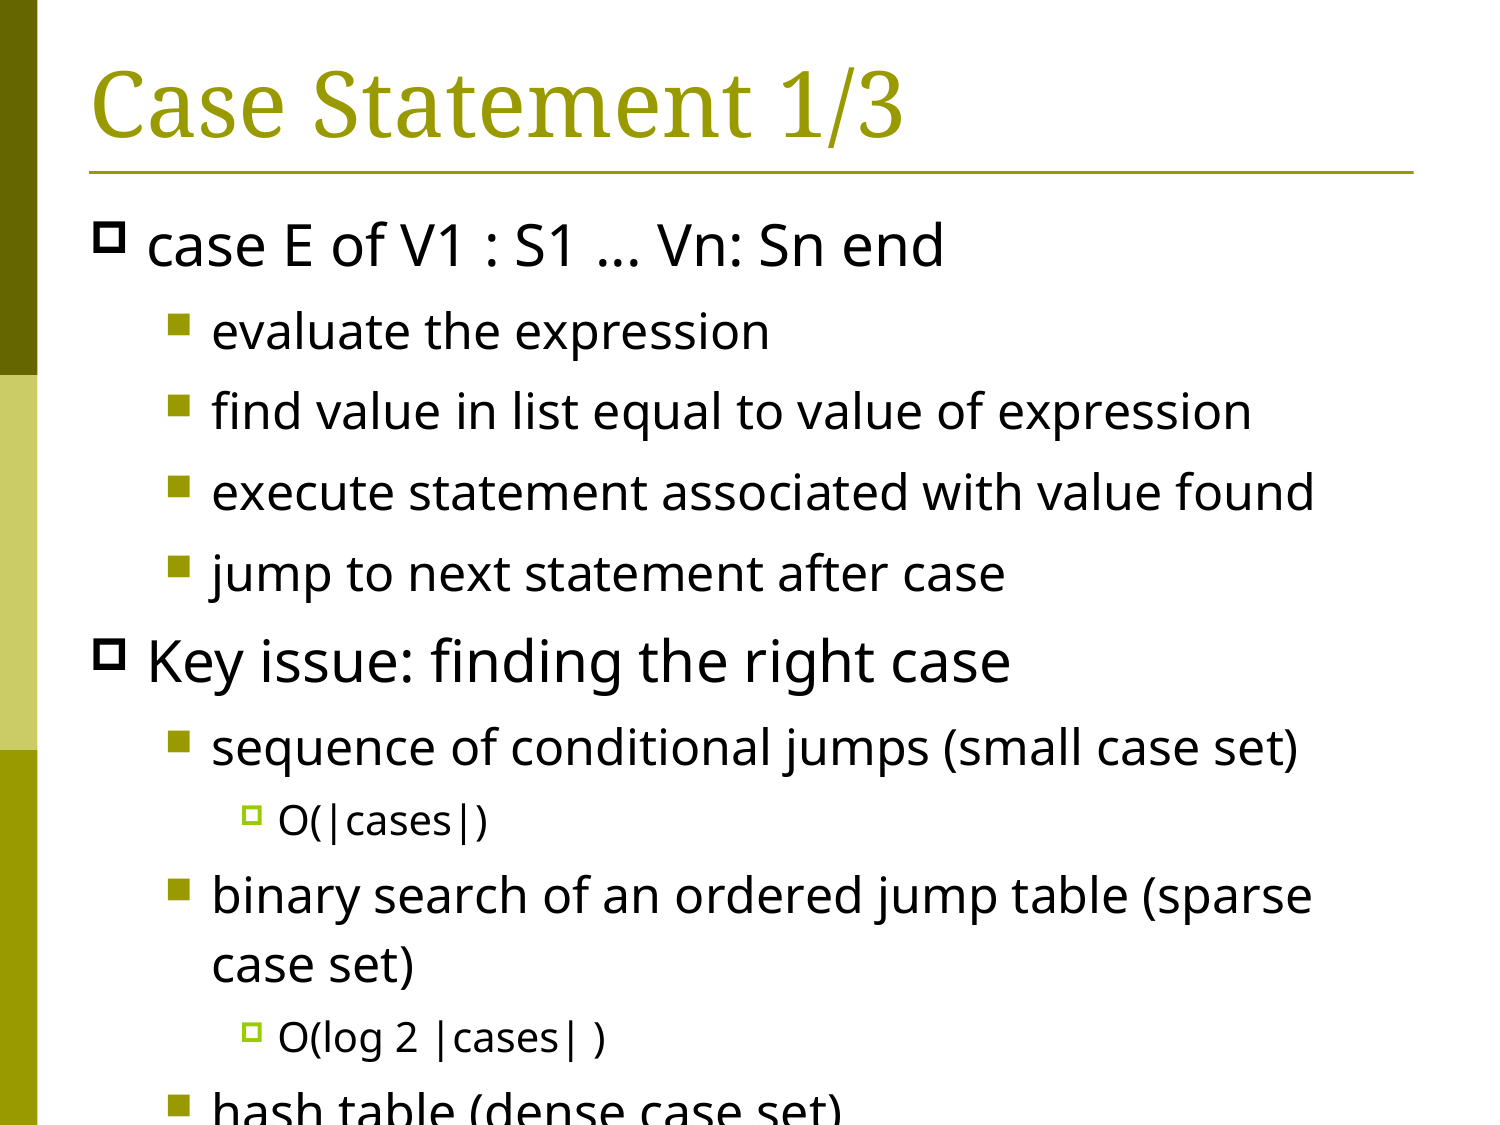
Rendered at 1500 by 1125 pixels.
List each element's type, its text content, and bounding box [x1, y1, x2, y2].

title Case Statement 1/3 [75, 45, 1426, 173]
list case E of V1 : S1 ... Vn: Sn end evaluate the expression find value in list equal to value of expression execute statement associated with value found jump to next statement after case Key issue: finding the right case sequence of conditional jumps (small case set) O(|cases|) binary search of an ordered jump table (sparse case set) O(log 2 |cases| ) hash table (dense case set) O(1) [75, 196, 1426, 1092]
